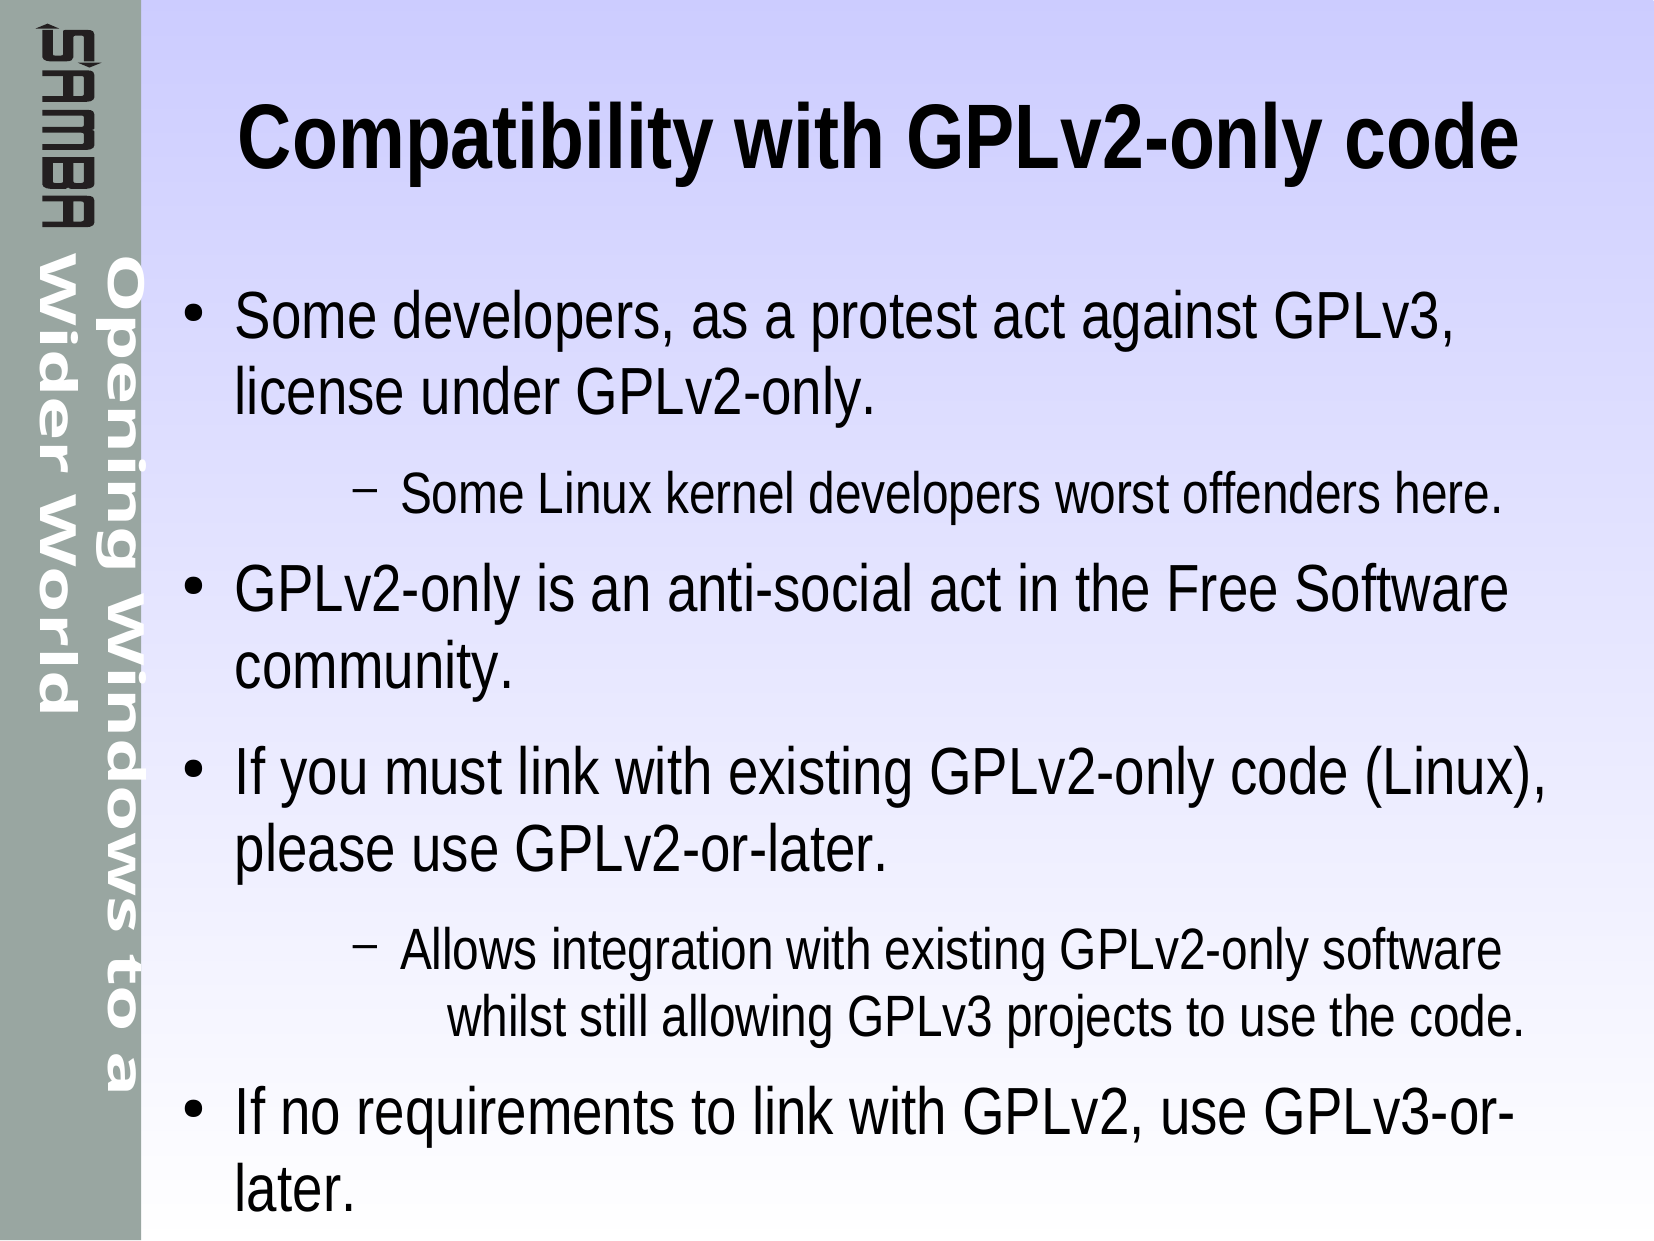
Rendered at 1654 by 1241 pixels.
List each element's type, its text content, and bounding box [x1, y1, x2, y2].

list Some developers, as a protest act against GPLv3, license under GPLv2-only. Some Linux kernel developers worst offenders here. GPLv2-only is an anti-social act in the Free Software community. If you must link with existing GPLv2-only code (Linux), please use GPLv2-or-later. Allows integration with existing GPLv2-only software whilst still allowing GPLv3 projects to use the code. If no requirements to link with GPLv2, use GPLv3-or-later. [163, 275, 1577, 1227]
title Compatibility with GPLv2-only code [173, 31, 1586, 239]
